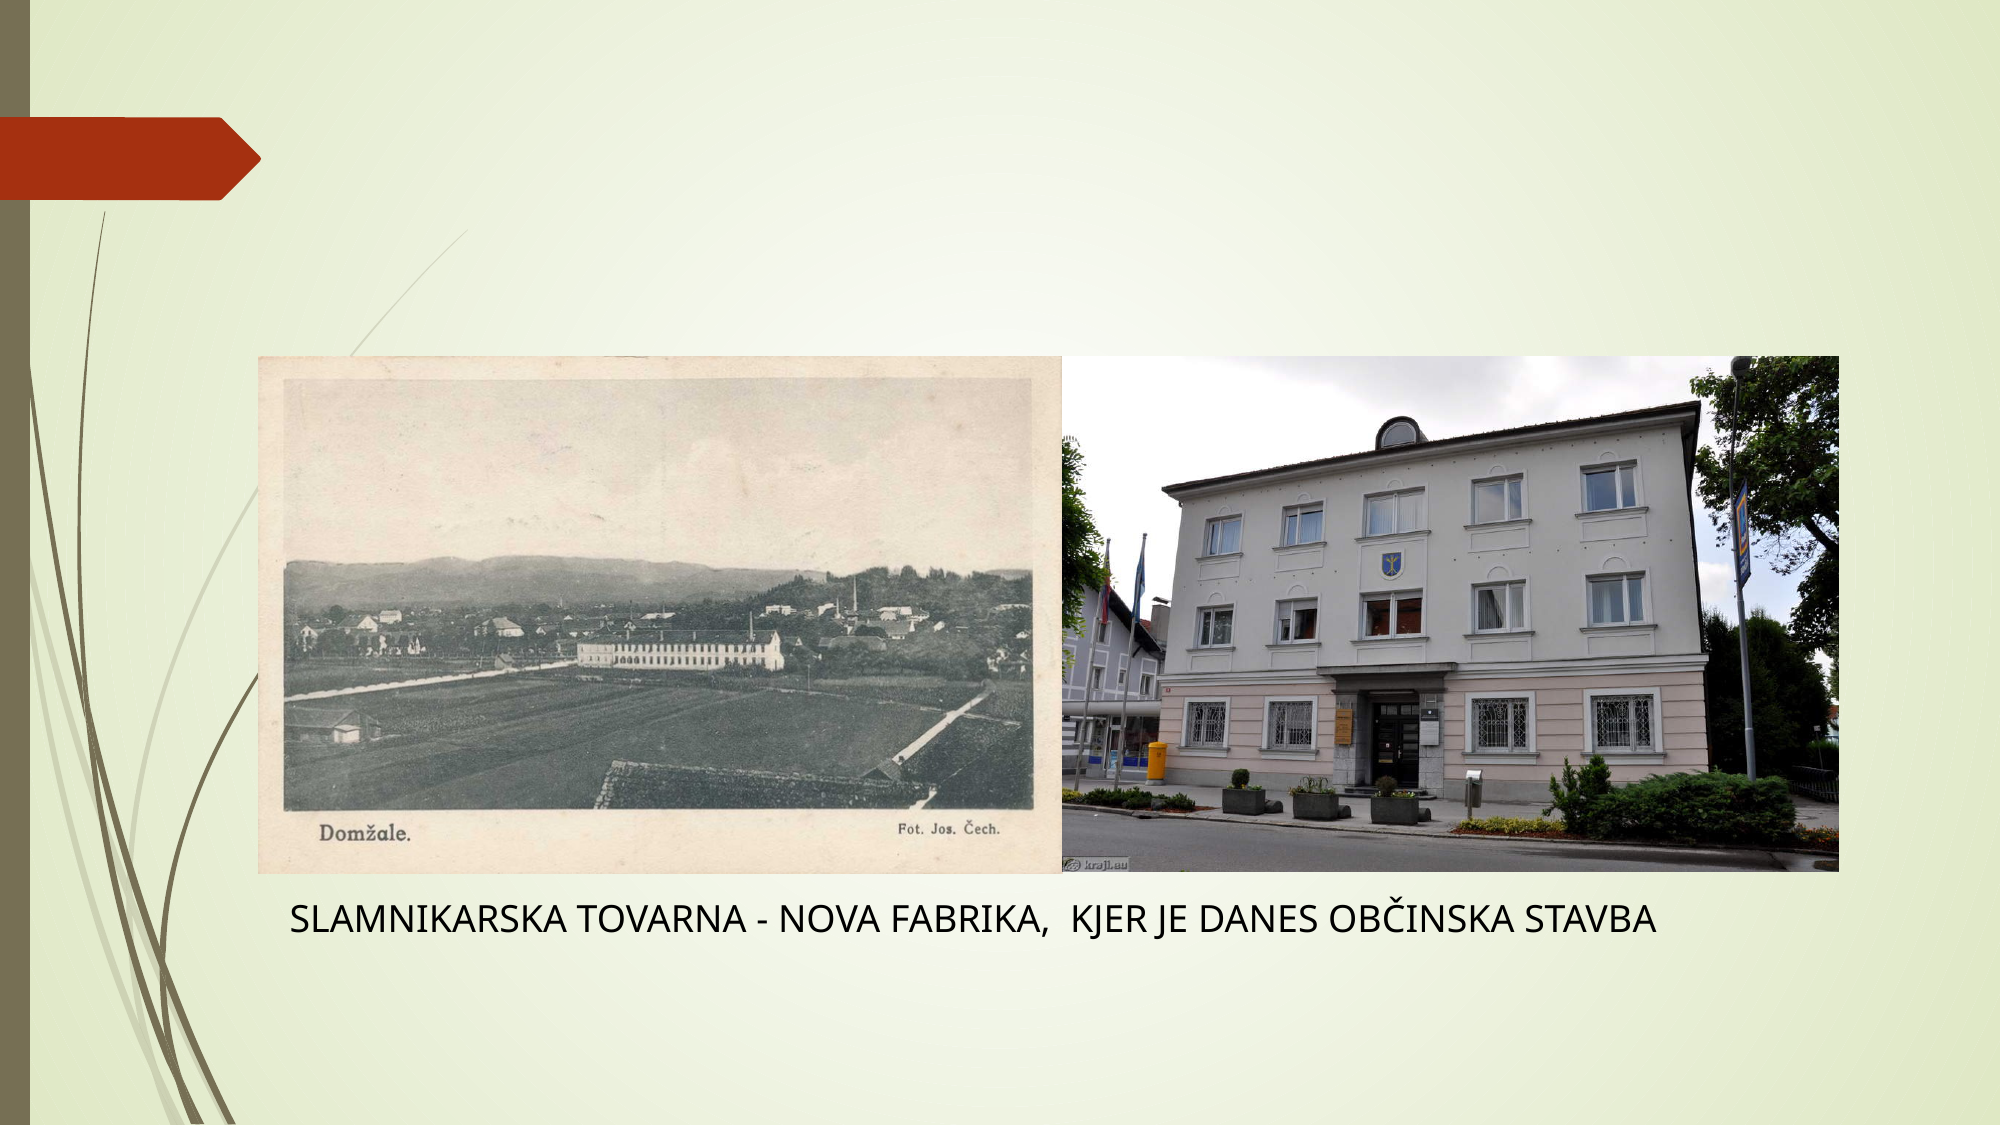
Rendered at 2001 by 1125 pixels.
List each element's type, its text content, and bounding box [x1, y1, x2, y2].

picture [258, 356, 1839, 874]
text_box SLAMNIKARSKA TOVARNA - NOVA FABRIKA, KJER JE DANES OBČINSKA STAVBA [274, 887, 1839, 948]
